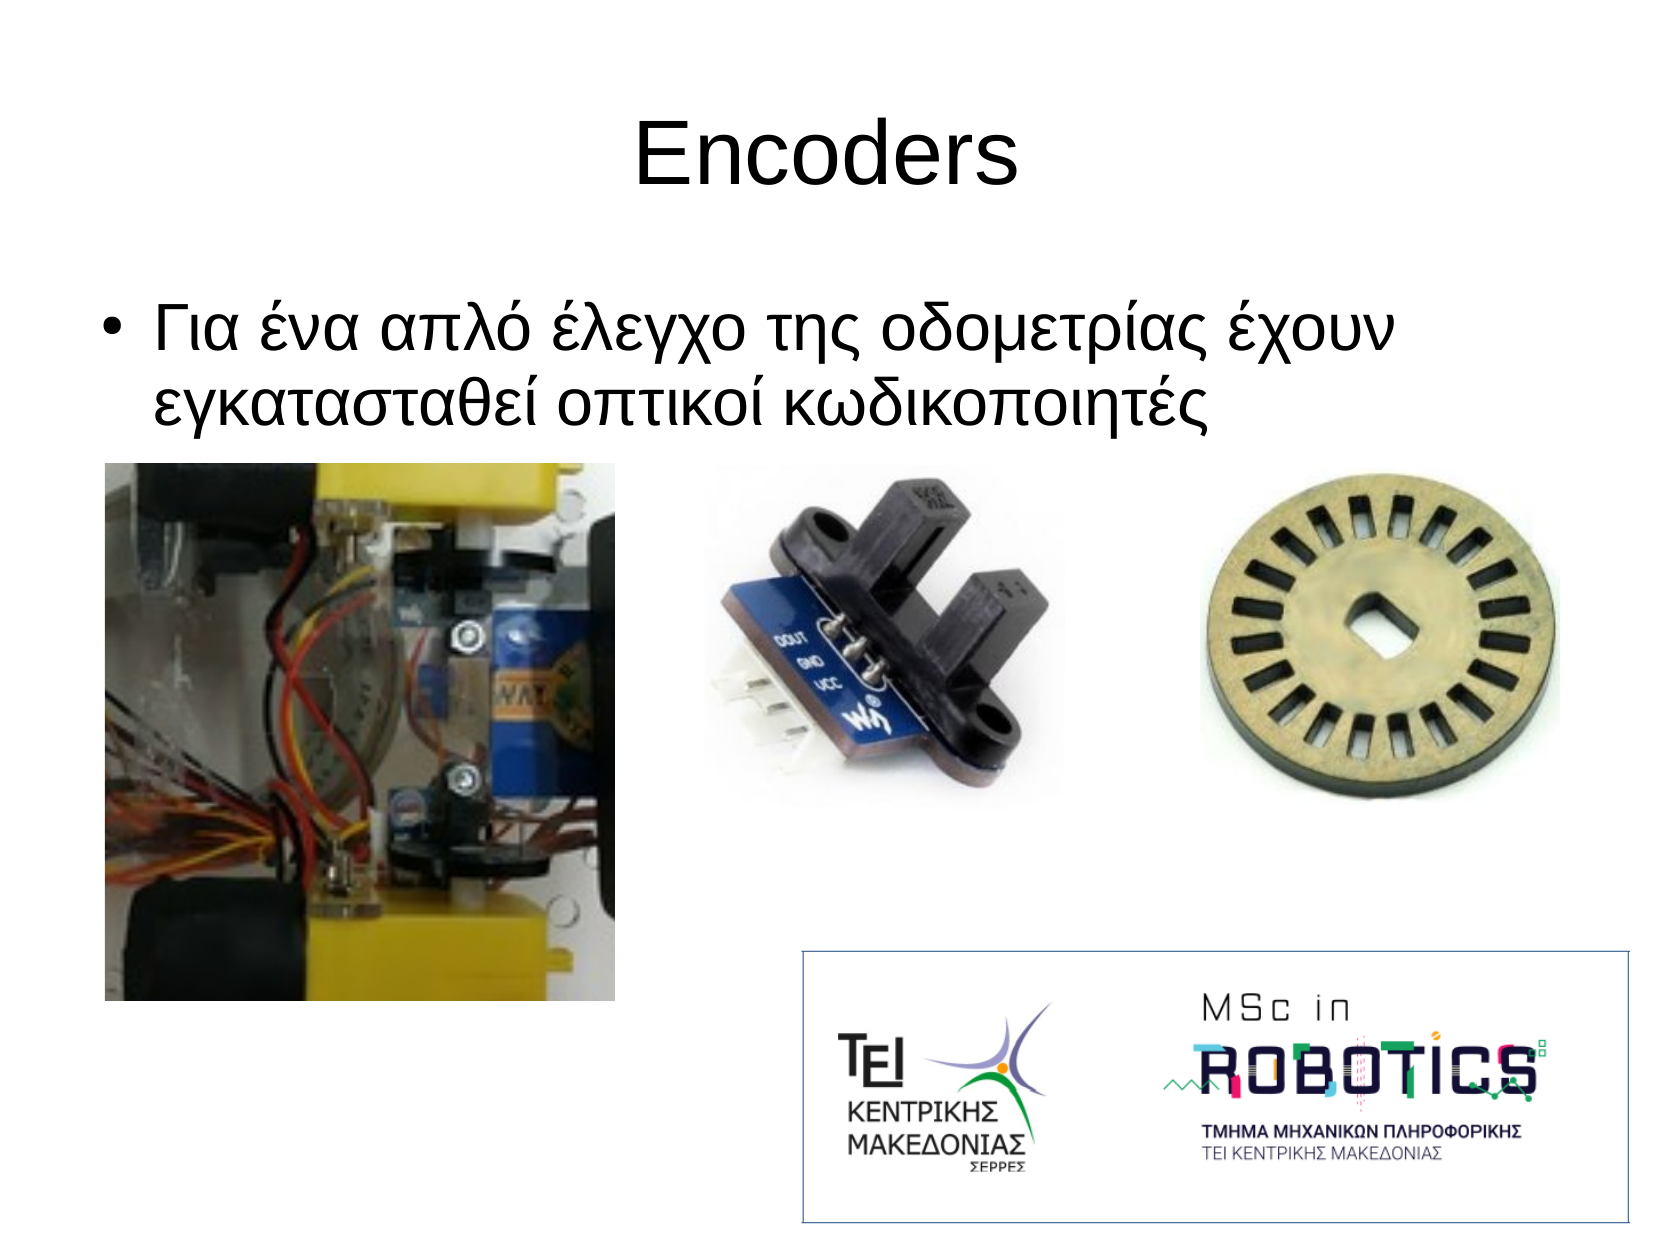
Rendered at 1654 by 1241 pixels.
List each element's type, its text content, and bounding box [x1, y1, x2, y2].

list Για ένα απλό έλεγχο της οδομετρίας έχουν εγκατασταθεί οπτικοί κωδικοποιητές [82, 290, 1571, 1010]
title Encoders [82, 49, 1571, 257]
picture [104, 463, 616, 1001]
picture [704, 465, 1065, 810]
picture [797, 945, 1636, 1228]
picture [1200, 467, 1561, 811]
